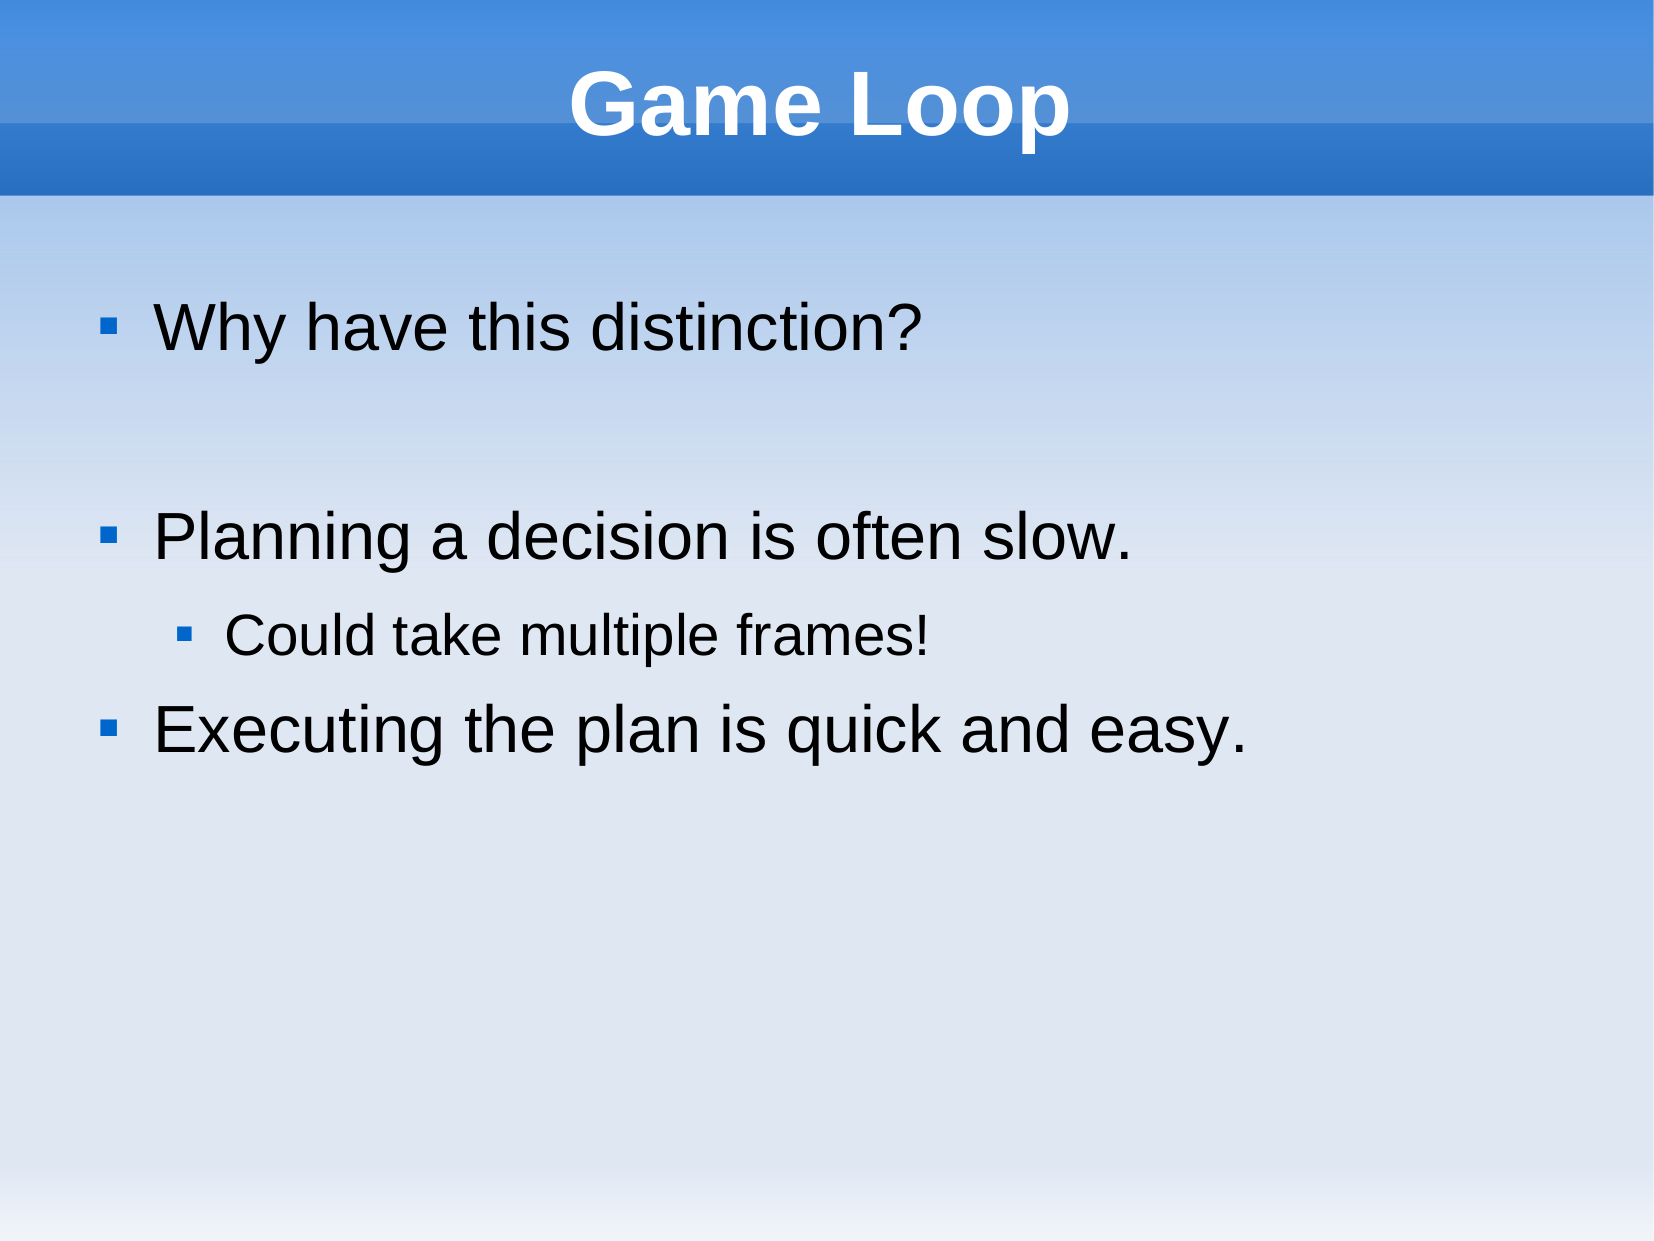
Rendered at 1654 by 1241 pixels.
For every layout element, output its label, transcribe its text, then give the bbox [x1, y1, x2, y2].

picture [0, 0, 1654, 1241]
title Game Loop [76, 0, 1565, 208]
list Why have this distinction? Planning a decision is often slow. Could take multiple frames! Executing the plan is quick and easy. [82, 290, 1571, 1109]
